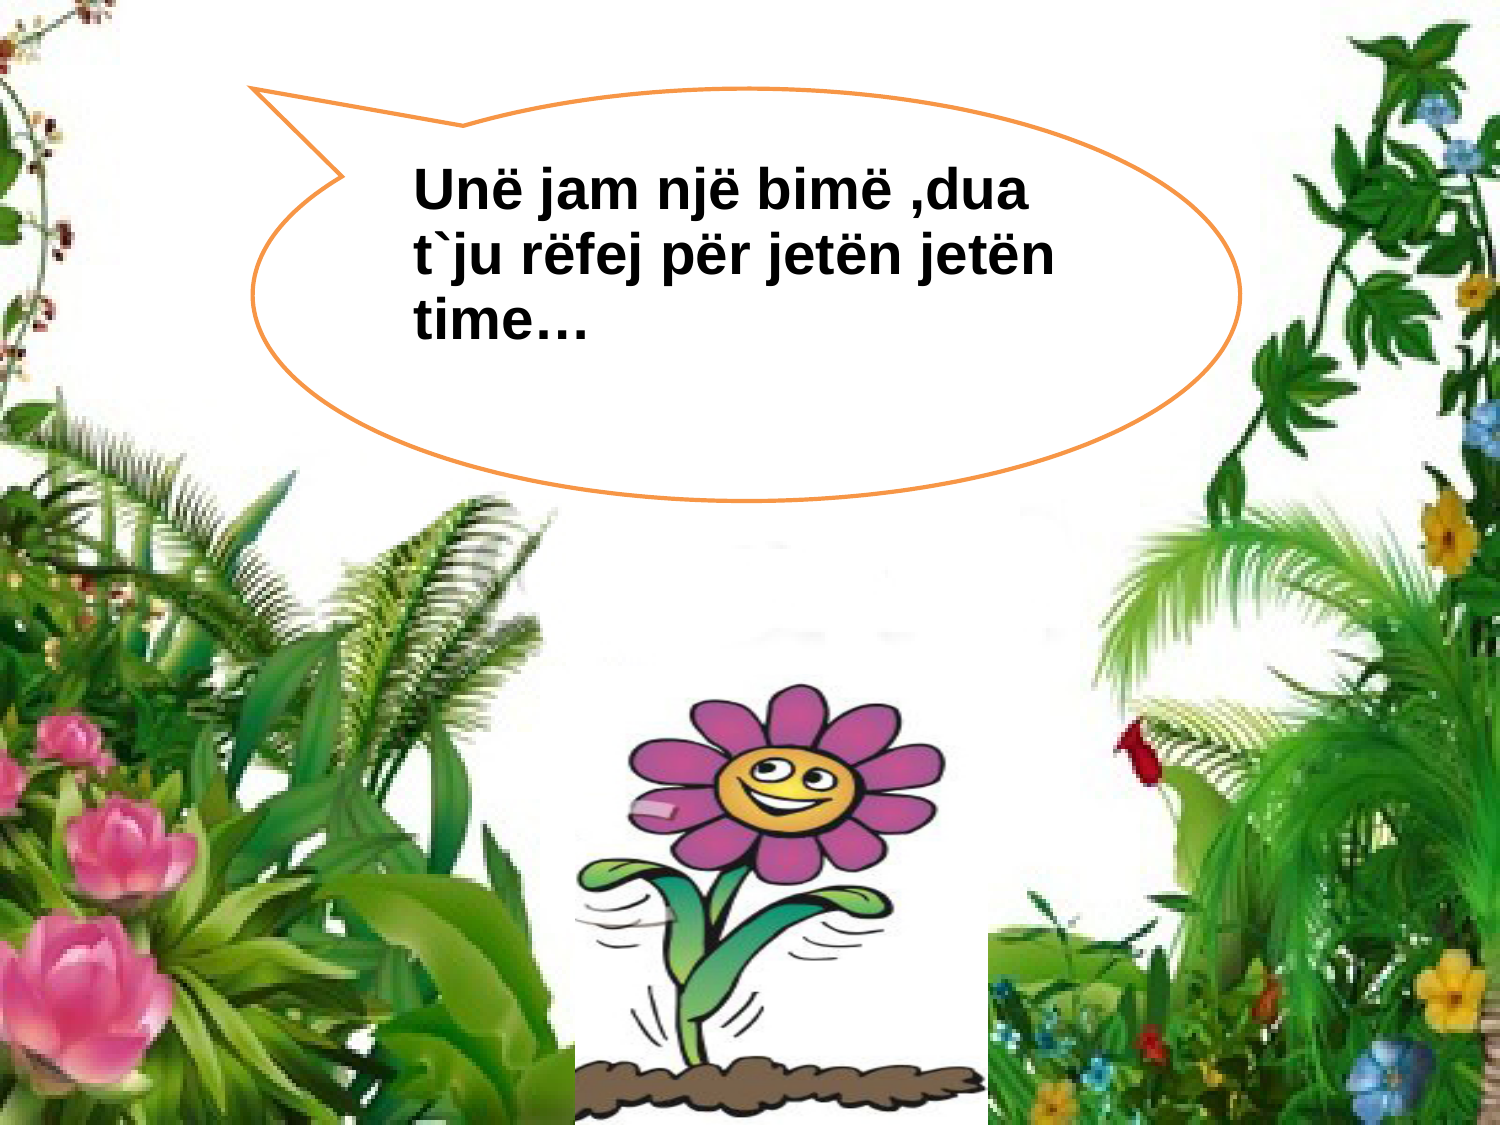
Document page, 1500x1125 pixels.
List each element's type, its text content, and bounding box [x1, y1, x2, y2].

picture [0, 0, 1500, 1125]
text_box Unë jam një bimë ,dua t`ju rëfej për jetën jetën time… [252, 88, 1241, 502]
